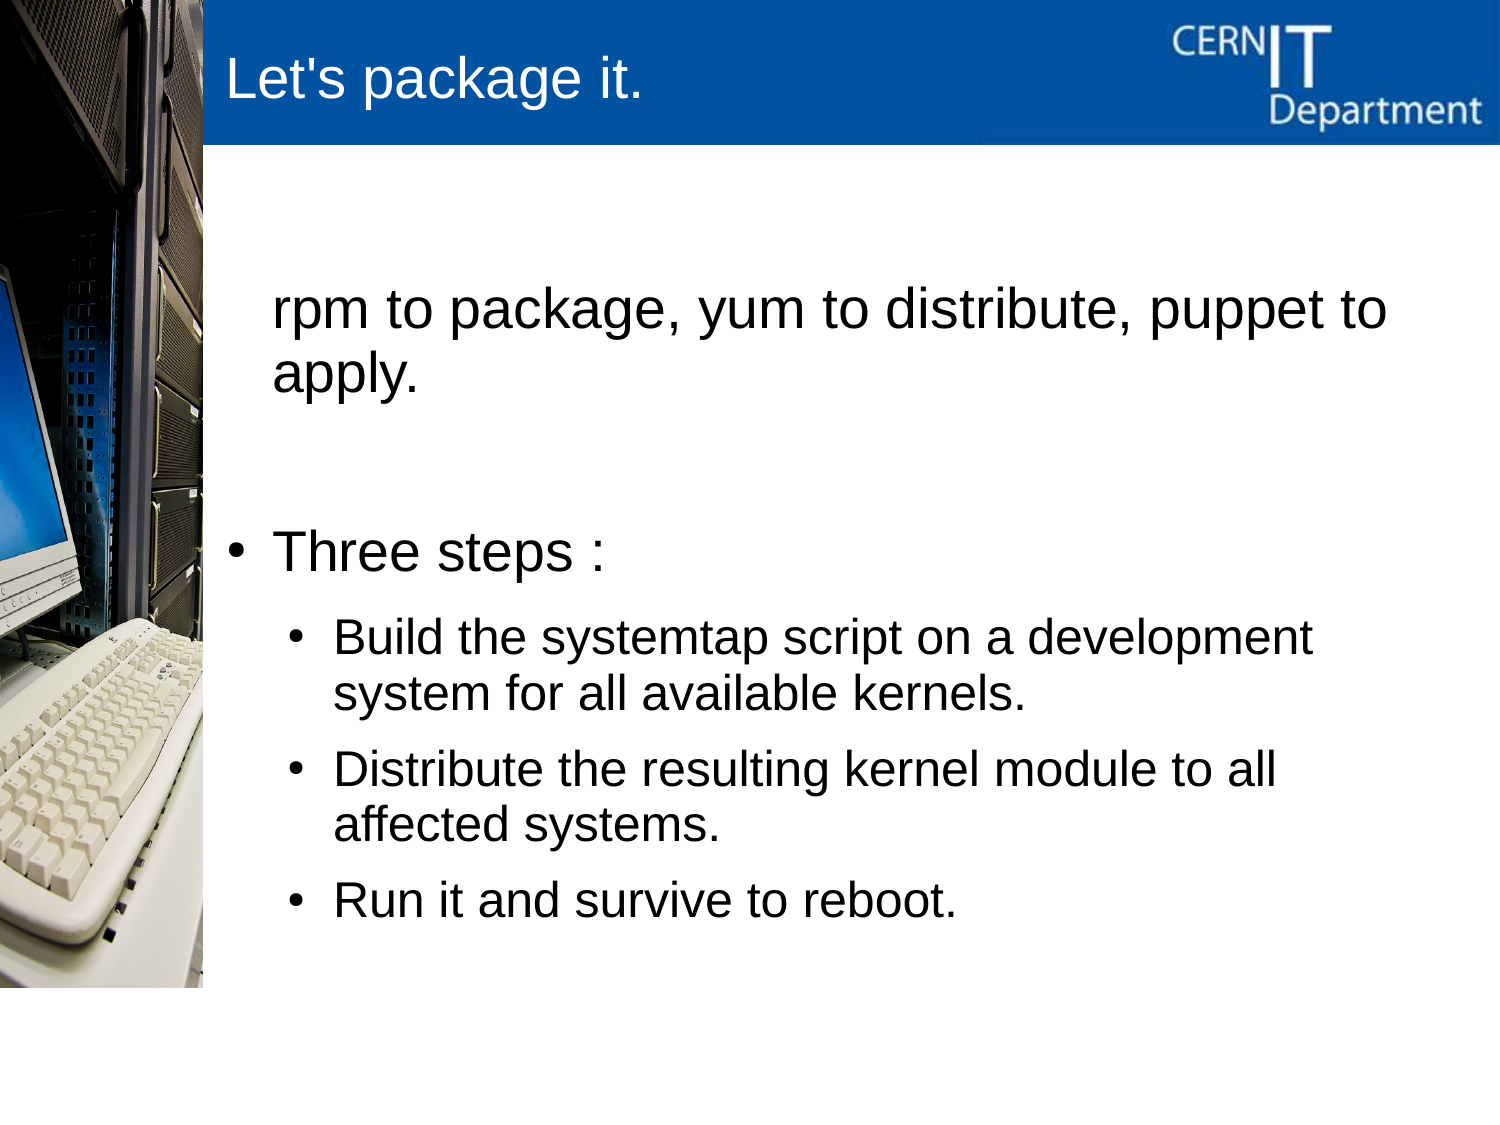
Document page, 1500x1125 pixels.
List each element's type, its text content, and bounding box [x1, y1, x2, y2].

title Let's package it. [225, 44, 1088, 113]
list rpm to package, yum to distribute, puppet to apply. Three steps : Build the systemtap script on a development system for all available kernels. Distribute the resulting kernel module to all affected systems. Run it and survive to reboot. [211, 187, 1449, 931]
picture [0, 0, 1500, 988]
